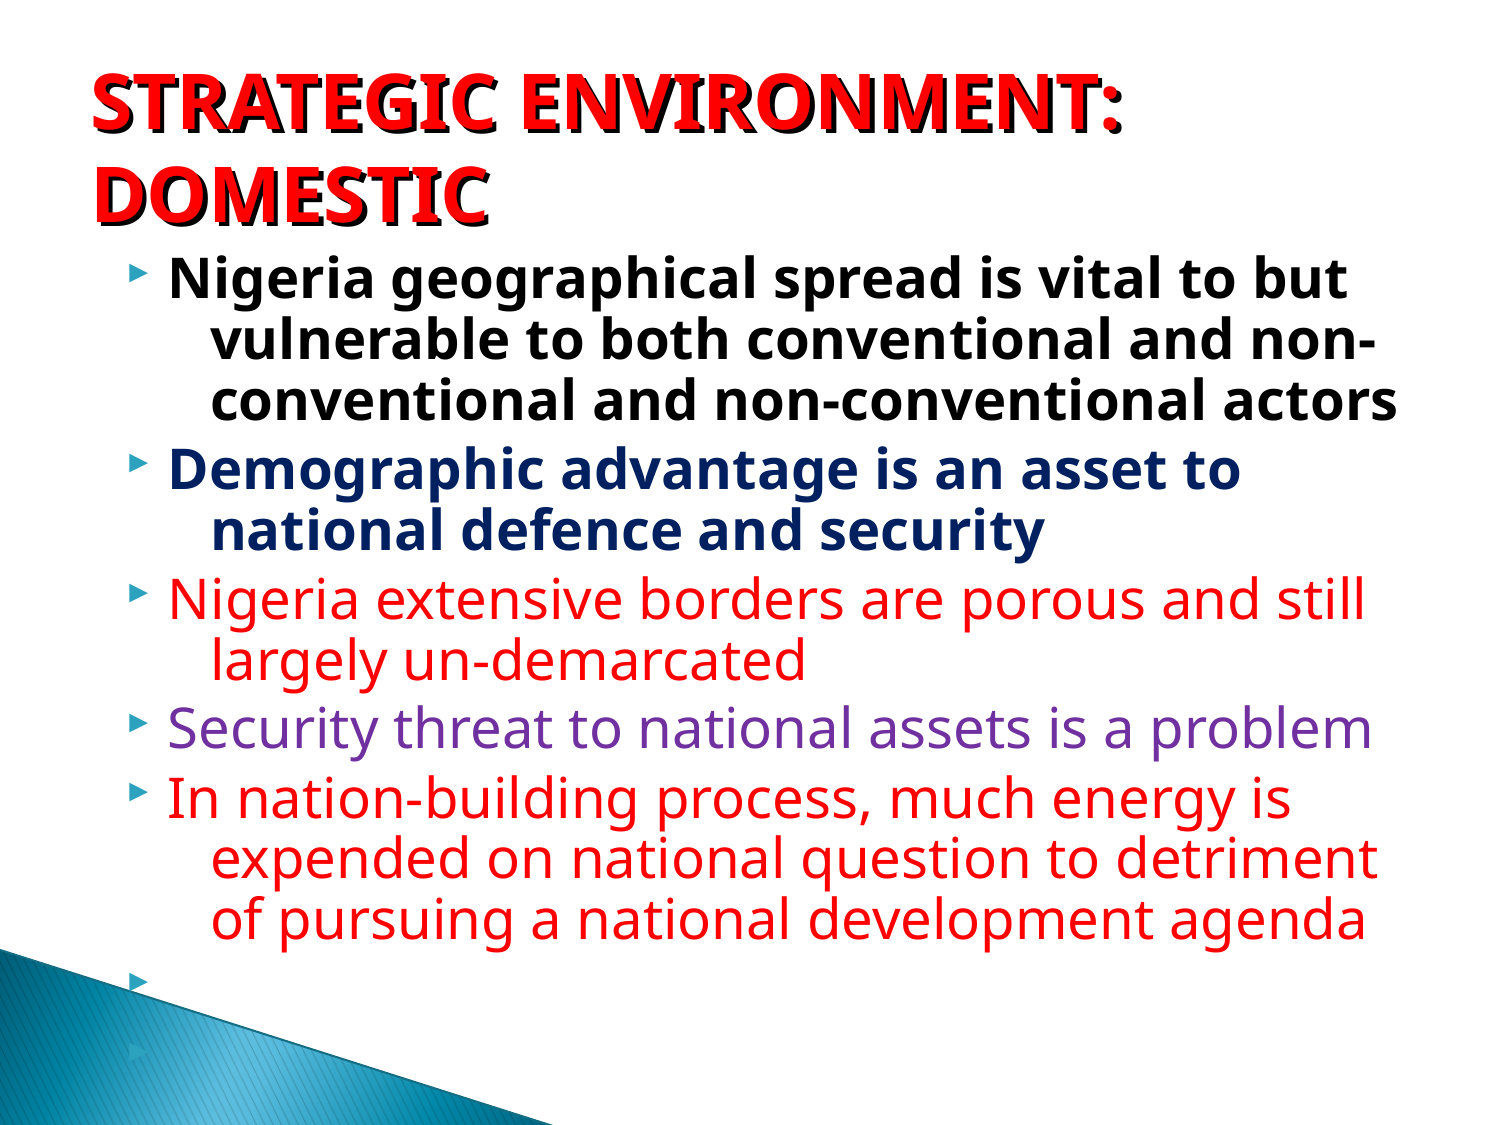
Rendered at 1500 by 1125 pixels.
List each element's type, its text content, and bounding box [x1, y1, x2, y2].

title STRATEGIC ENVIRONMENT: DOMESTIC [75, 45, 1426, 233]
list Nigeria geographical spread is vital to but vulnerable to both conventional and non-conventional and non-conventional actors Demographic advantage is an asset to national defence and security Nigeria extensive borders are porous and still largely un-demarcated Security threat to national assets is a problem In nation-building process, much energy is expended on national question to detriment of pursuing a national development agenda [75, 243, 1426, 986]
